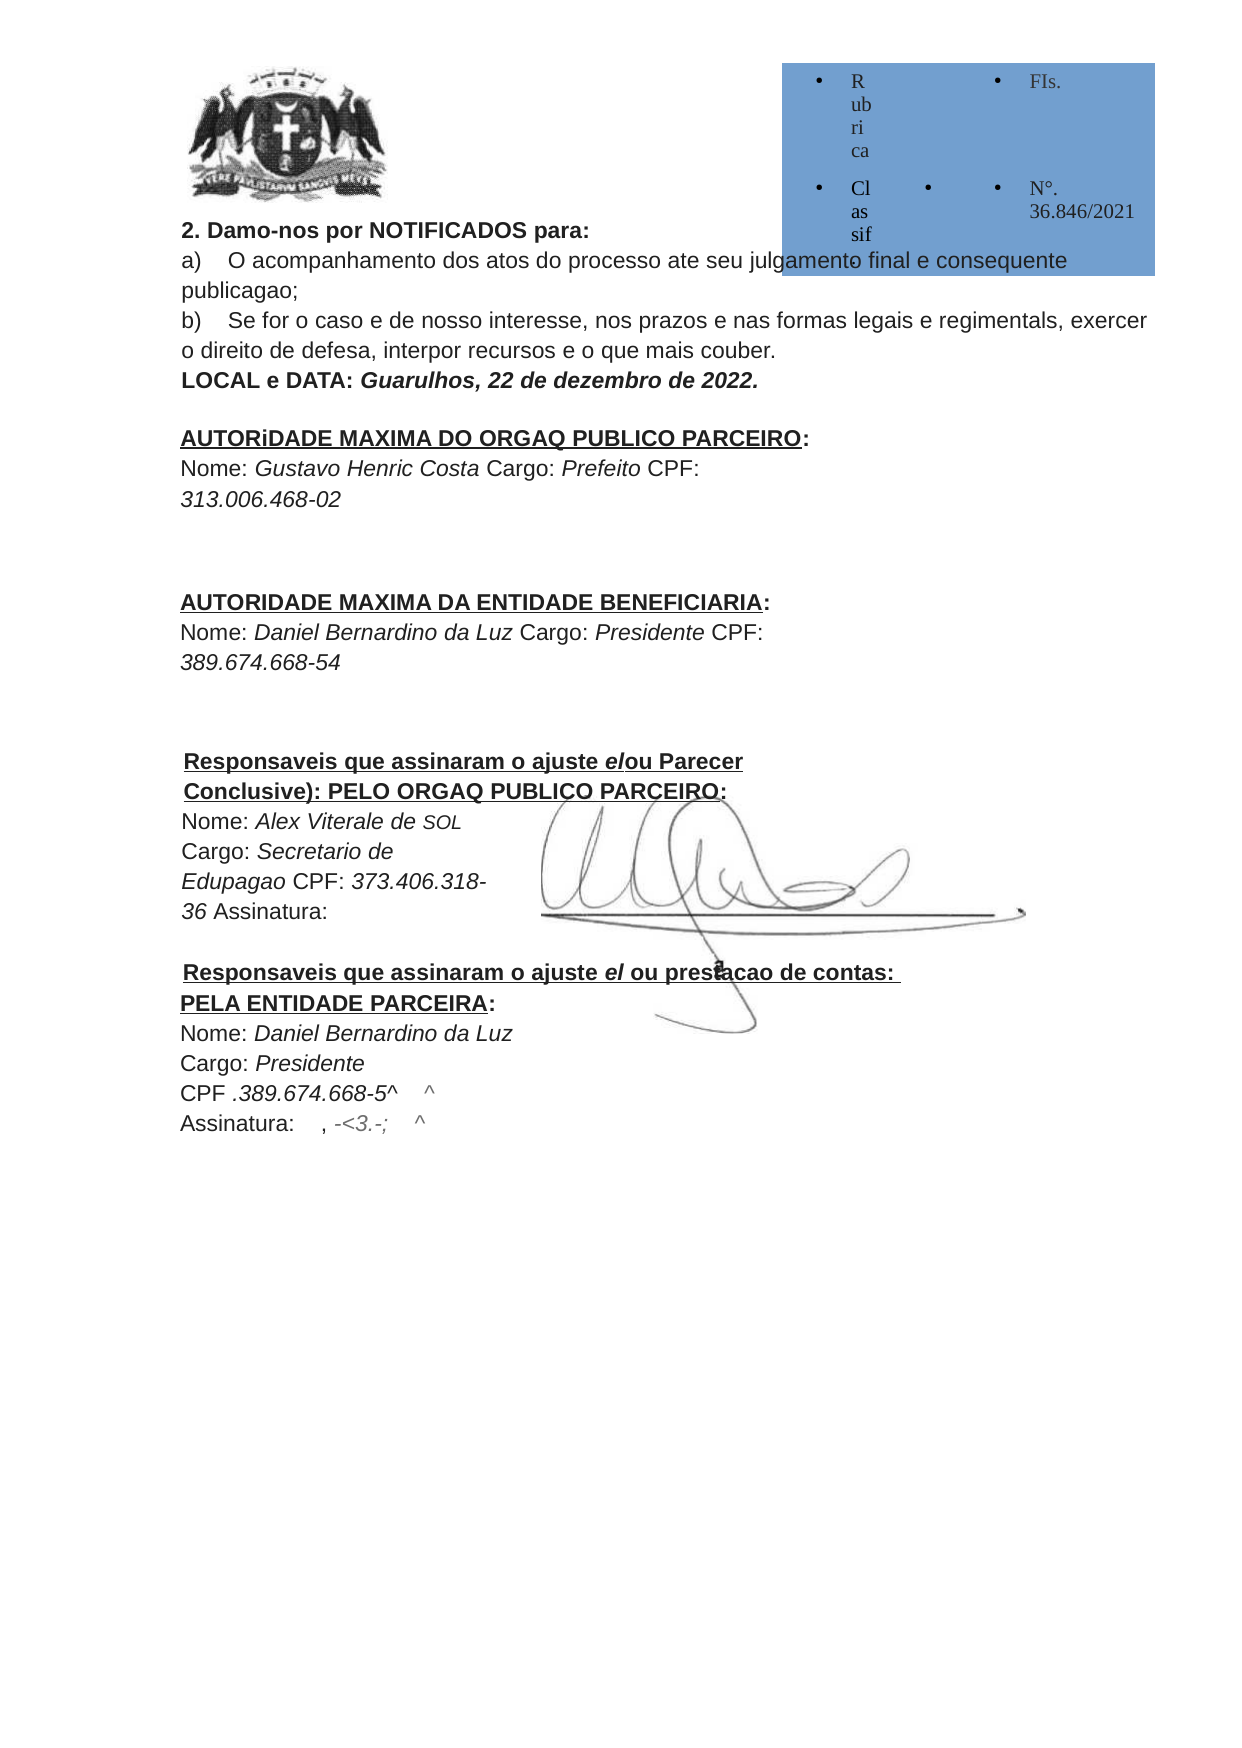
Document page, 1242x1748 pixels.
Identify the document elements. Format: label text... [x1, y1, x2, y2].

picture [549, 974, 666, 982]
table_cell PA [887, 170, 957, 213]
text_box AUTORIDADE MAXIMA DA ENTIDADE BENEFICIARIA: Nome: Daniel Bernardino da Luz Cargo: Presidente CPF: 389.674.668-54 [180, 585, 777, 703]
text_box AUTORiDADE MAXIMA DO ORGAQ PUBLICO PARCEIRO: Nome: Gustavo Henric Costa Cargo: Prefeito CPF: 313.006.468-02 [180, 420, 817, 540]
text_box Responsaveis que assinaram o ajuste el ou prestacao de contas: [183, 955, 884, 974]
text_box 2. Damo-nos por NOTIFICADOS para: a) O acompanhamento dos atos do processo ate seu julgamento final e consequente publicagao; b) Se for o caso e de nosso interesse, nos prazos e nas formas legais e regimentals, exercer o direito de defesa, interpor recursos e o que mais couber. LOCAL e DATA: Guarulhos, 22 de dezembro de 2022. [181, 213, 1149, 390]
text_box Responsaveis que assinaram o ajuste elou Parecer Conclusive): PELO ORGAQ PUBLICO PARCEIRO: [183, 744, 878, 790]
table_cell N°. 36.846/2021 [957, 170, 1155, 276]
text_box Nome: Alex Viterale de Sol Cargo: Secretario de Edupagao CPF: 373.406.318-36 Assinatura: [181, 804, 501, 911]
picture [541, 974, 546, 982]
picture [541, 796, 1026, 1034]
table_header Rubrica [782, 63, 887, 170]
table_header [887, 63, 957, 170]
table_cell Classif. [782, 170, 887, 213]
text_box PELA ENTIDADE PARCEIRA: Nome: Daniel Bernardino da Luz Cargo: Presidente CPF .389.674.668-5^ ^ Assinatura: , -<3.-; ^ [180, 986, 515, 1125]
table_header FIs. [957, 63, 1155, 170]
picture [187, 67, 388, 203]
